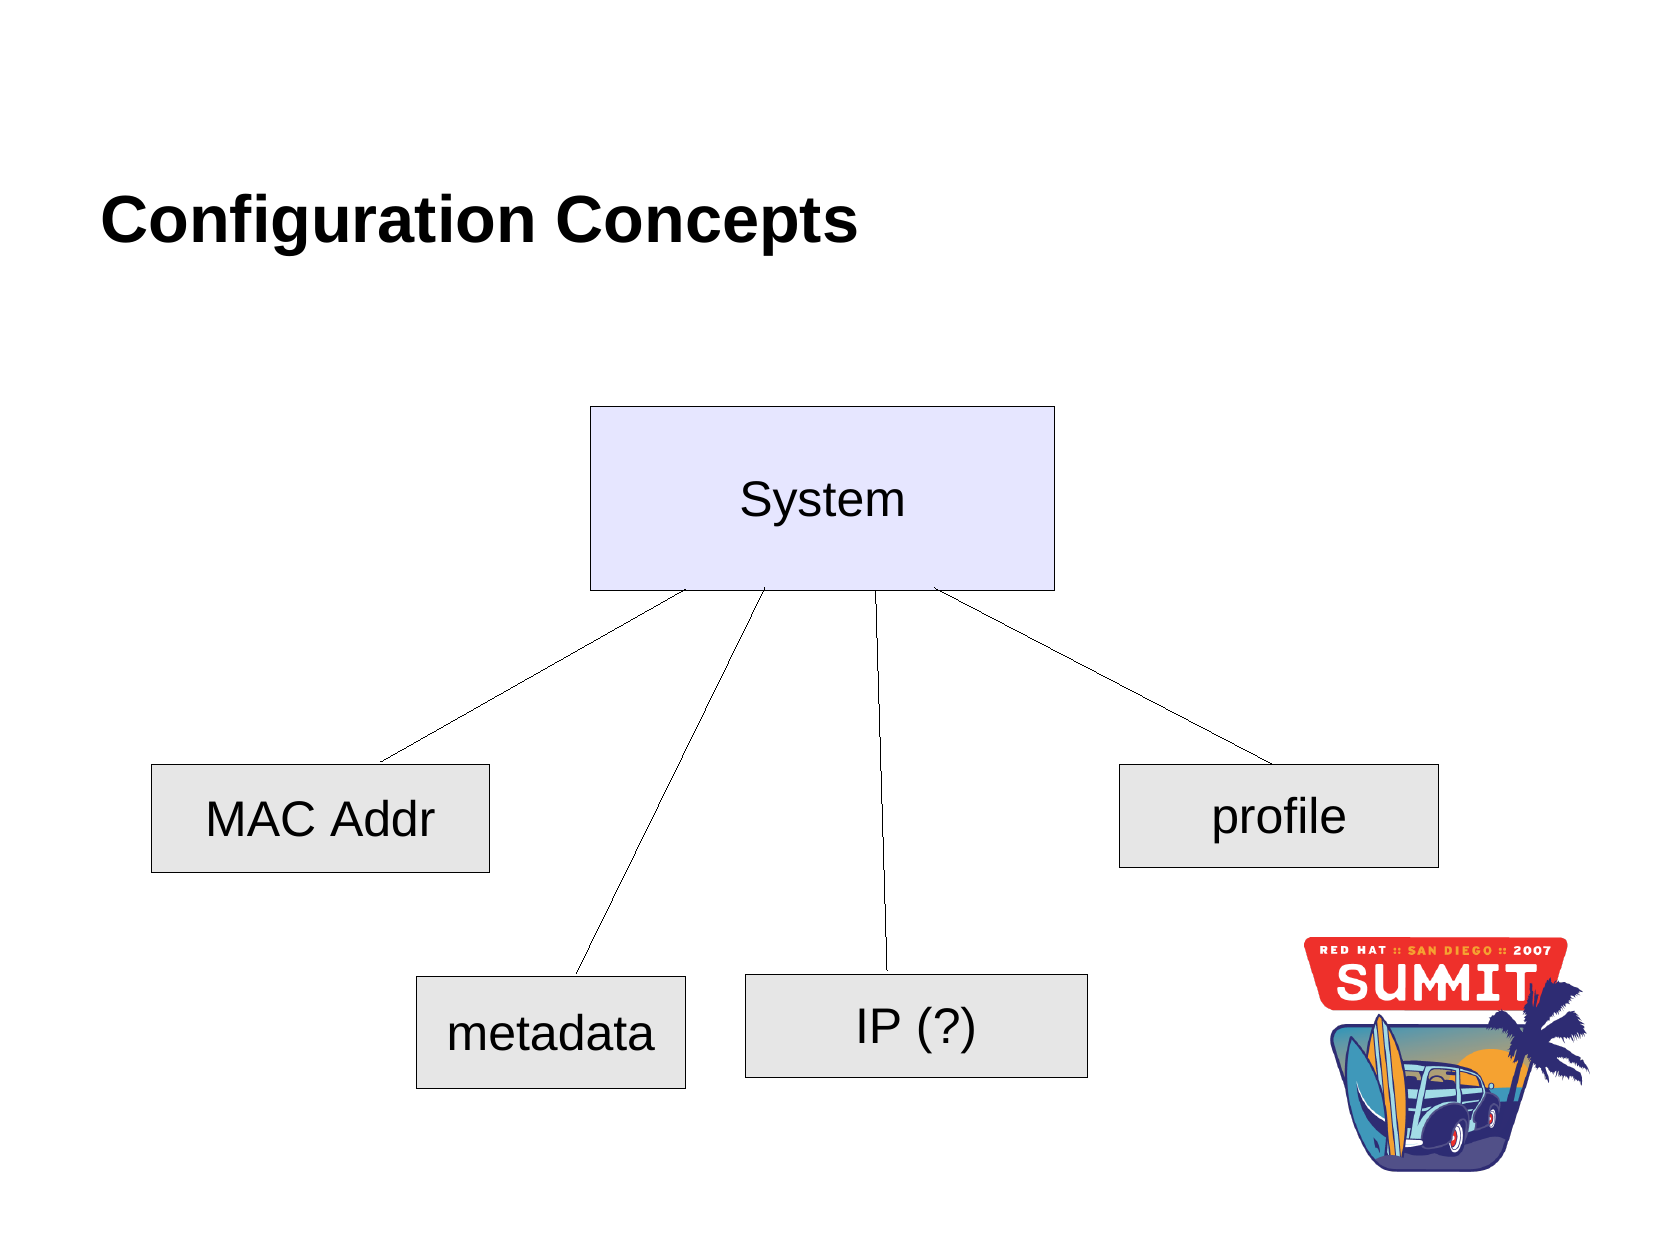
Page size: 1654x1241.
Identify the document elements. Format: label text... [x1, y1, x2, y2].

picture [1304, 937, 1590, 1172]
text_box IP (?) [745, 974, 1088, 1078]
text_box profile [1119, 764, 1439, 868]
title Configuration Concepts [100, 164, 1506, 275]
text_box metadata [416, 976, 686, 1089]
text_box MAC Addr [151, 764, 490, 873]
text_box System [590, 406, 1055, 591]
